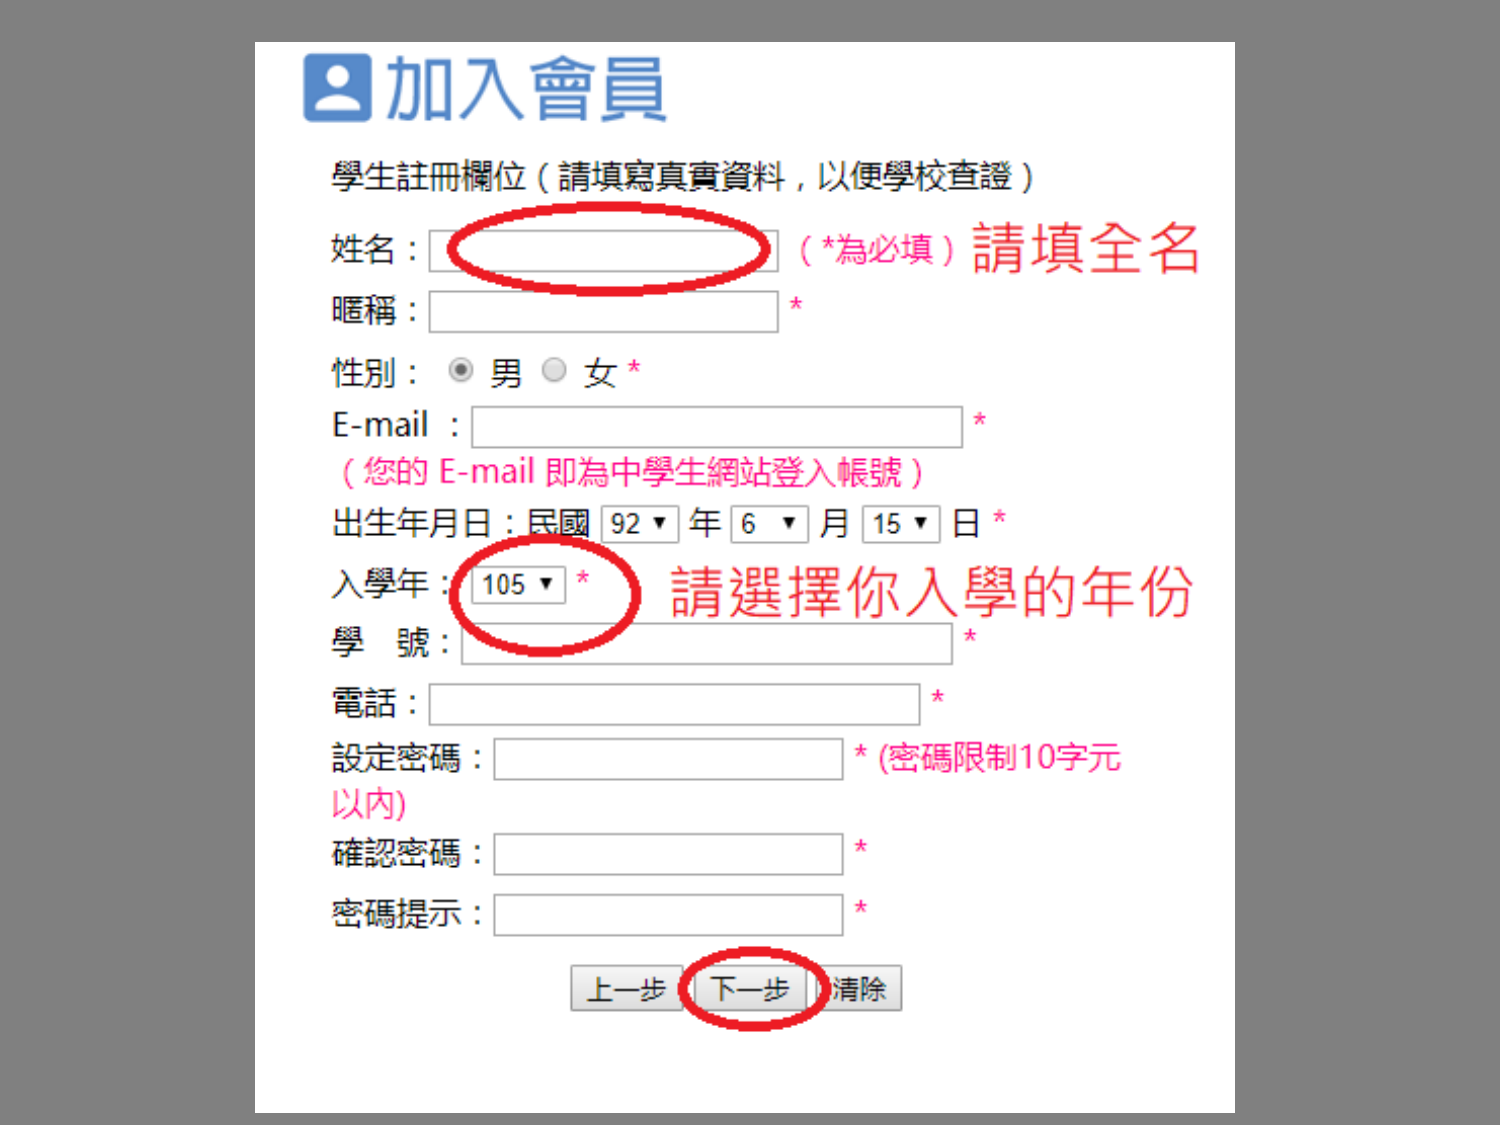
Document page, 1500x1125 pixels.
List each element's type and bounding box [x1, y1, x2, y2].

picture [255, 42, 1235, 1114]
